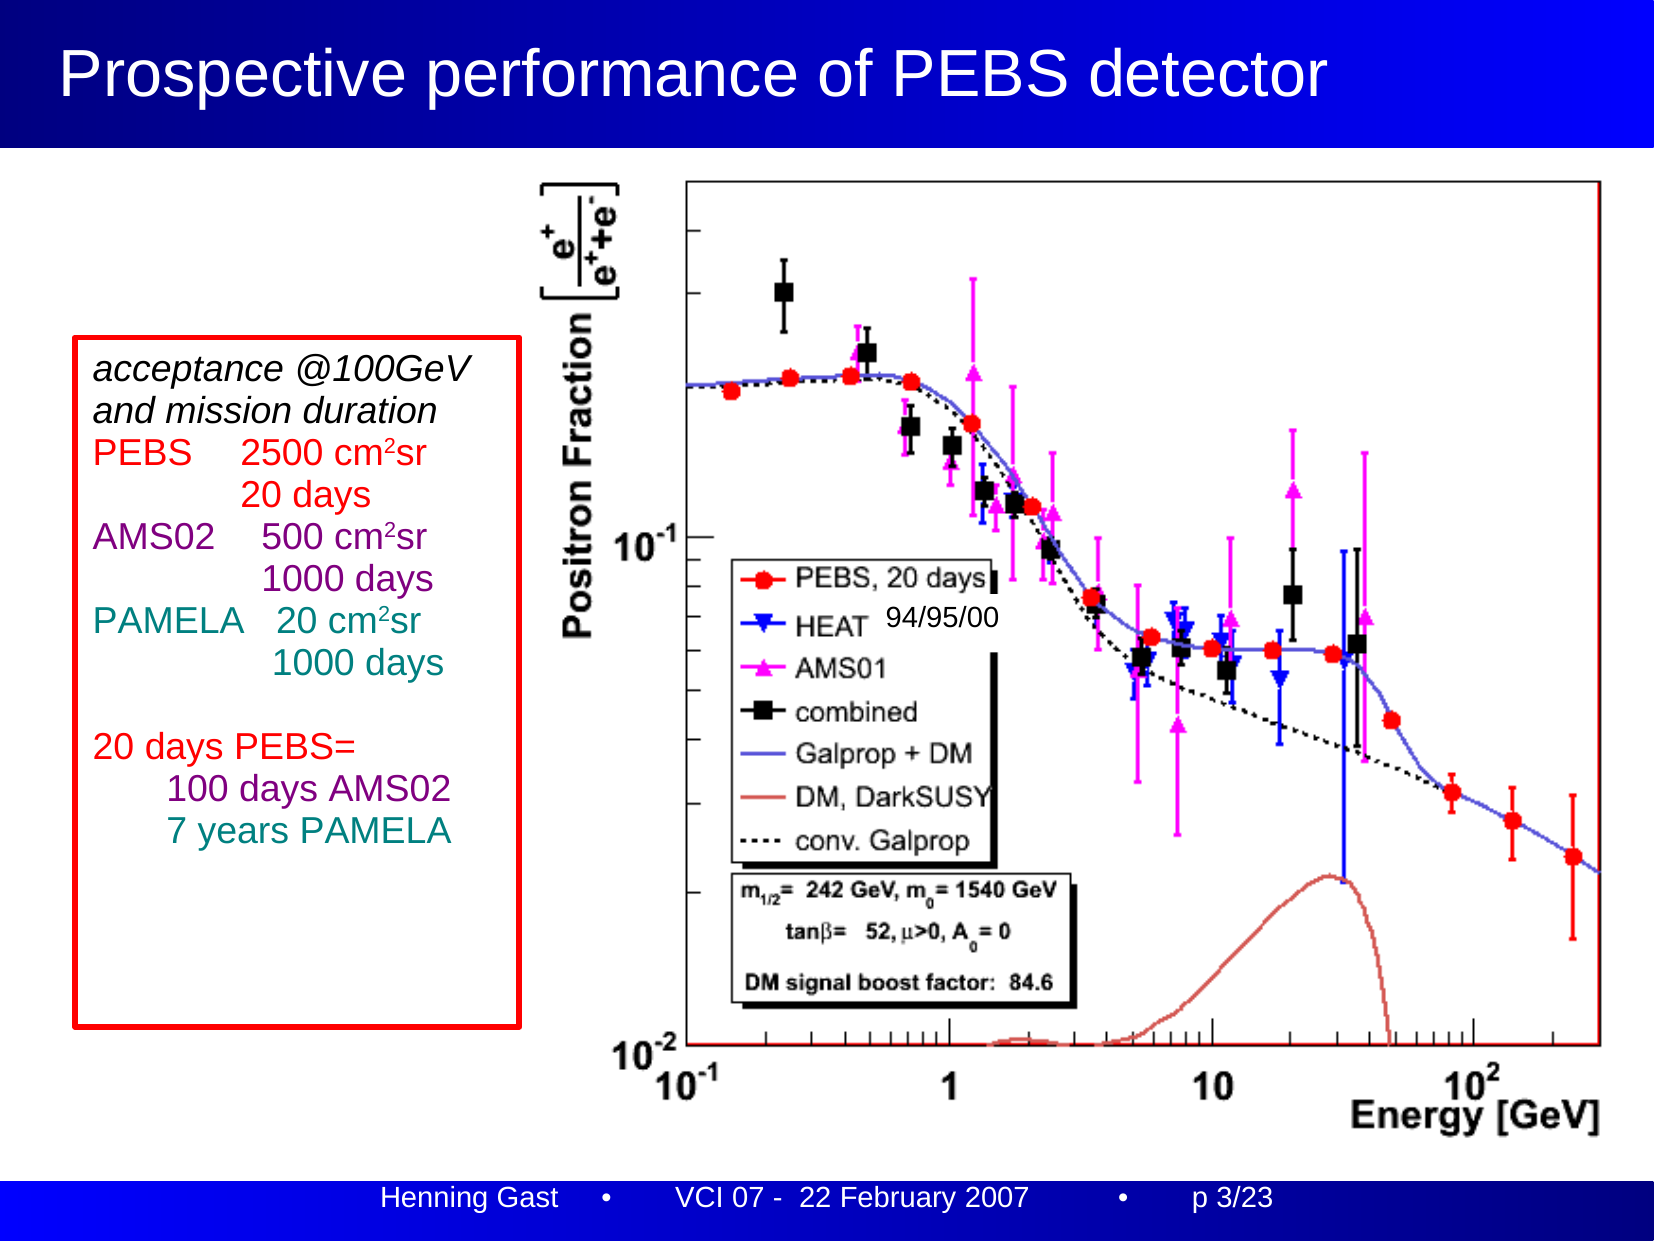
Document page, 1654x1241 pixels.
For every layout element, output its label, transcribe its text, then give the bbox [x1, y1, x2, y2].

text_box acceptance @100GeV and mission duration PEBS 2500 cm2sr 20 days AMS02 500 cm2sr 1000 days PAMELA 20 cm2sr 1000 days 20 days PEBS= 100 days AMS02 7 years PAMELA [75, 337, 520, 1027]
title Prospective performance of PEBS detector [0, 0, 1654, 148]
picture [529, 166, 1613, 1155]
text_box 94/95/00 [870, 594, 1019, 653]
